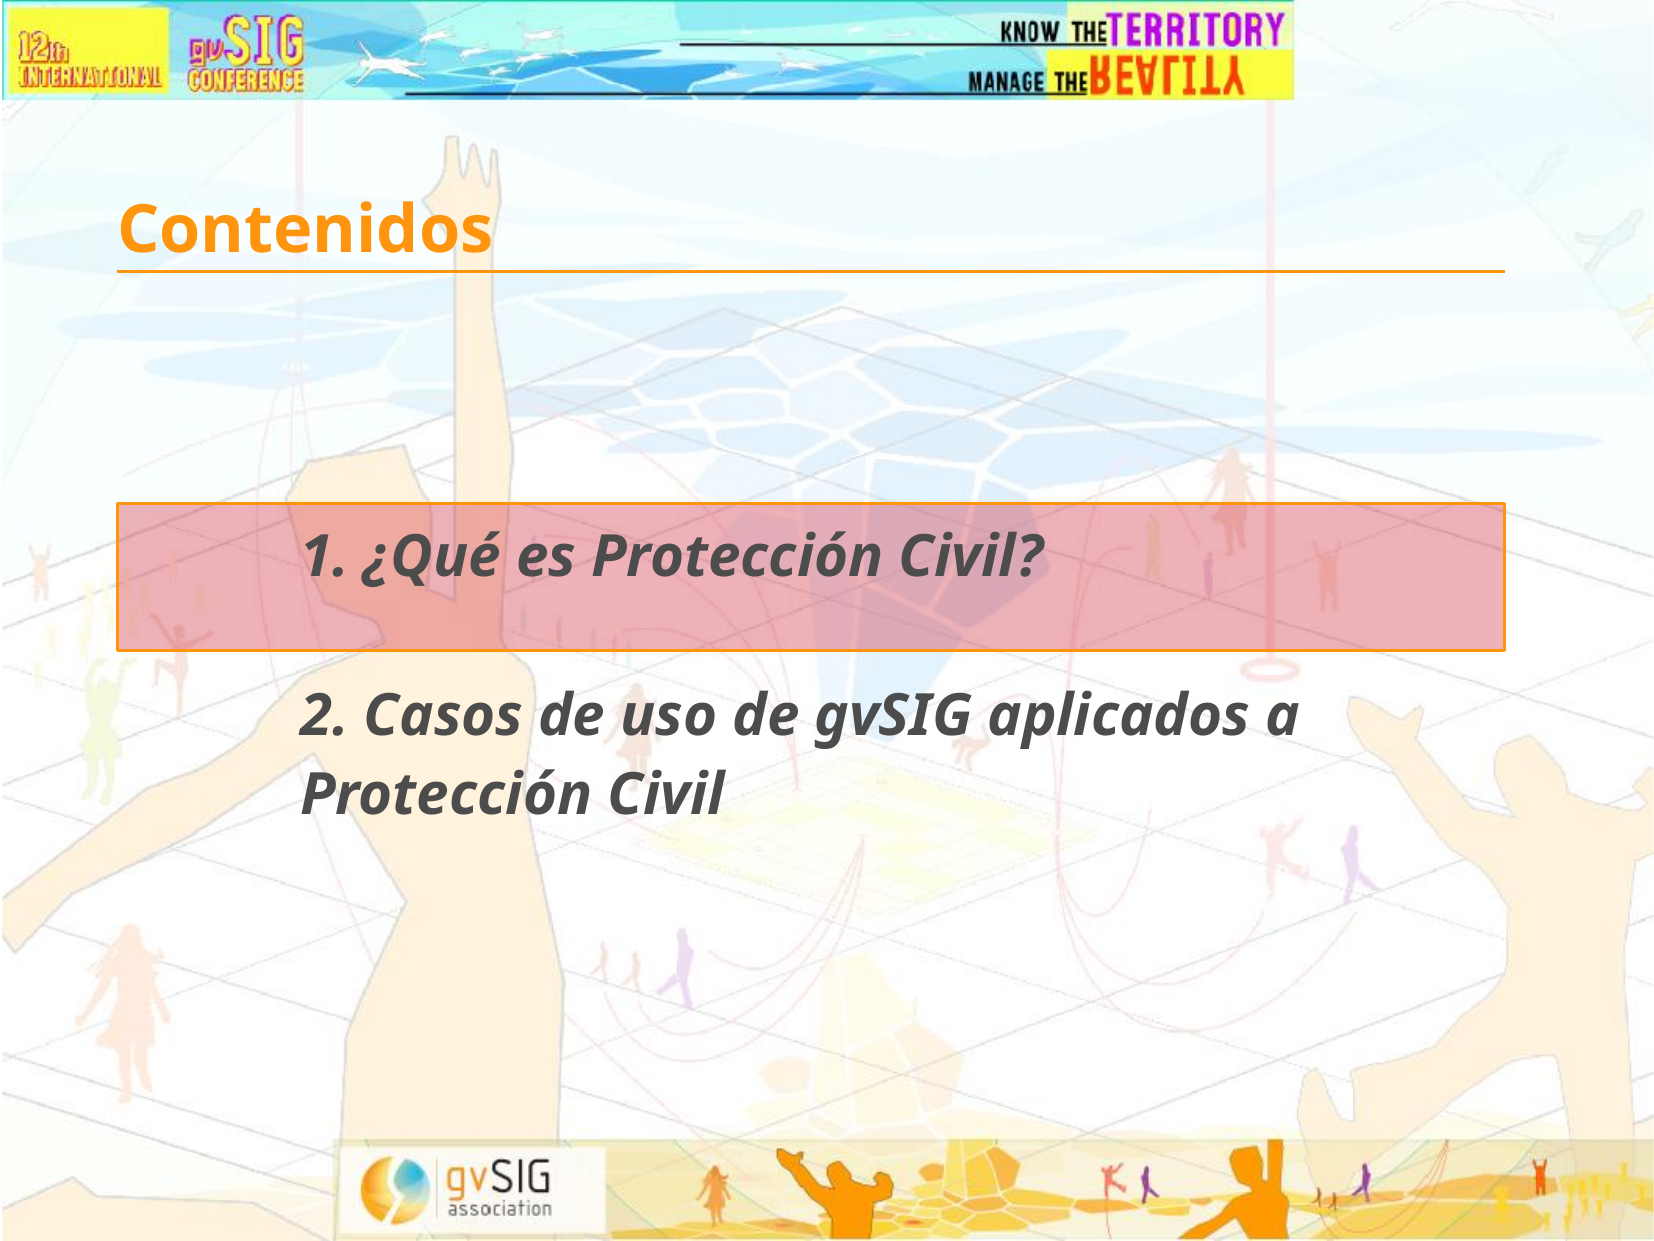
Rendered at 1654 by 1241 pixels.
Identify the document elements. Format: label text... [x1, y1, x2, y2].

picture [2, 0, 1654, 1241]
title Contenidos [117, 177, 1606, 276]
text_box [117, 503, 300, 651]
text_box [1489, 503, 1505, 651]
title 1. ¿Qué es Protección Civil? 2. Casos de uso de gvSIG aplicados a Protección Civil [300, 433, 1489, 993]
